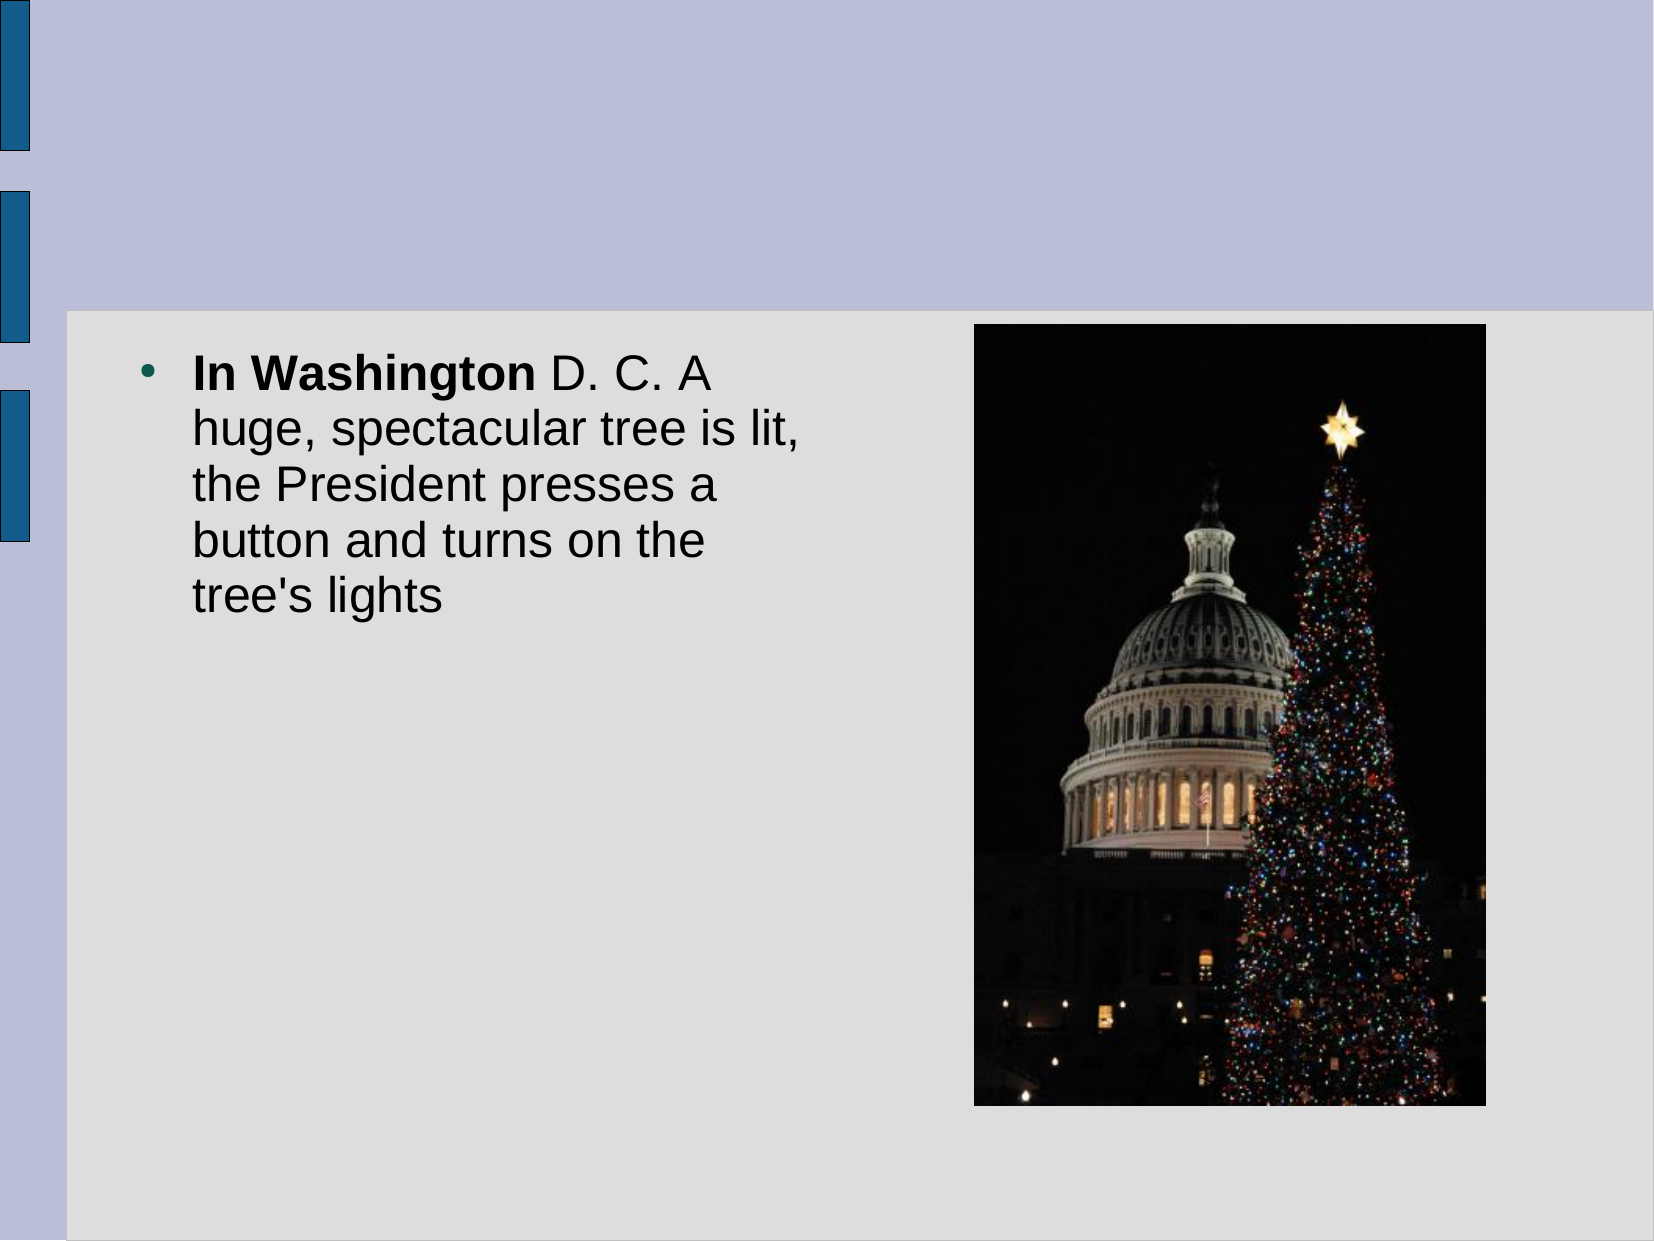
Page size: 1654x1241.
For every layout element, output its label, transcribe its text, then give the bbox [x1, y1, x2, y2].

list In Washington D. C. A huge, spectacular tree is lit, the President presses a button and turns on the tree's lights [121, 344, 811, 1127]
picture [974, 324, 1486, 1106]
